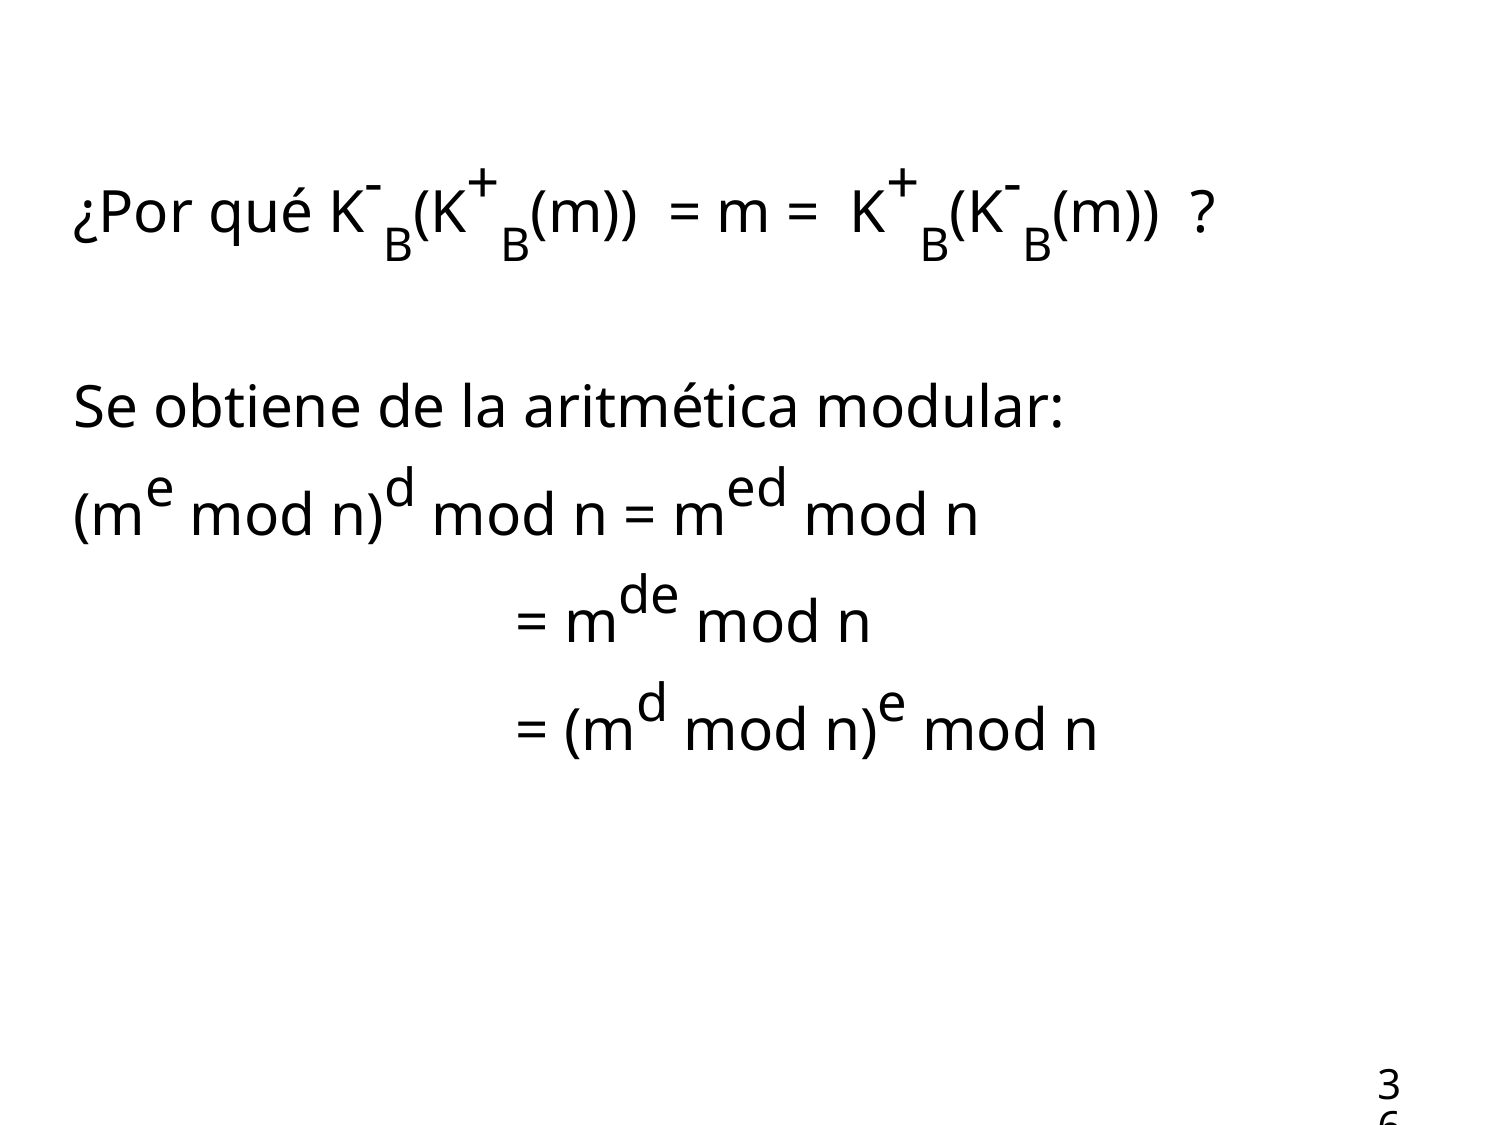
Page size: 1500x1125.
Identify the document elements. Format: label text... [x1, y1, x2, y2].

list ¿Por qué K-B(K+B(m)) = m = K+B(K-B(m)) ? Se obtiene de la aritmética modular: (me mod n)d mod n = med mod n = mde mod n = (md mod n)e mod n [58, 137, 1465, 1006]
